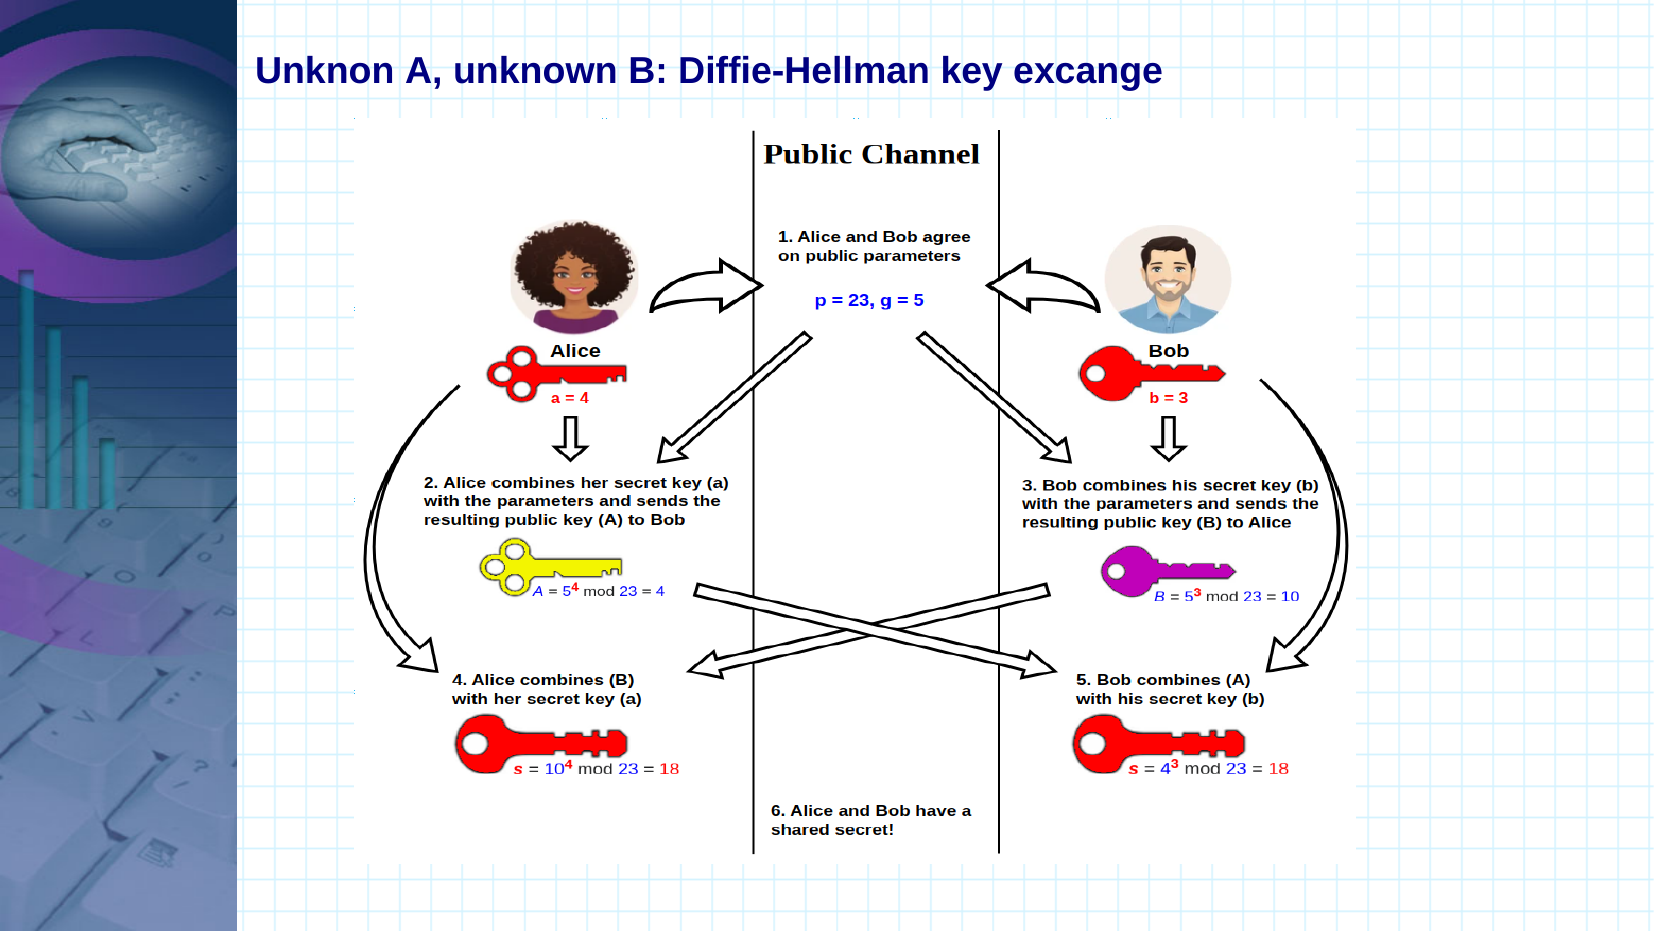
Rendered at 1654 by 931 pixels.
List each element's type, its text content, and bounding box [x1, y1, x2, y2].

title Unknon A, unknown B: Diffie-Hellman key excange [254, 21, 1640, 119]
picture [0, 0, 1654, 931]
